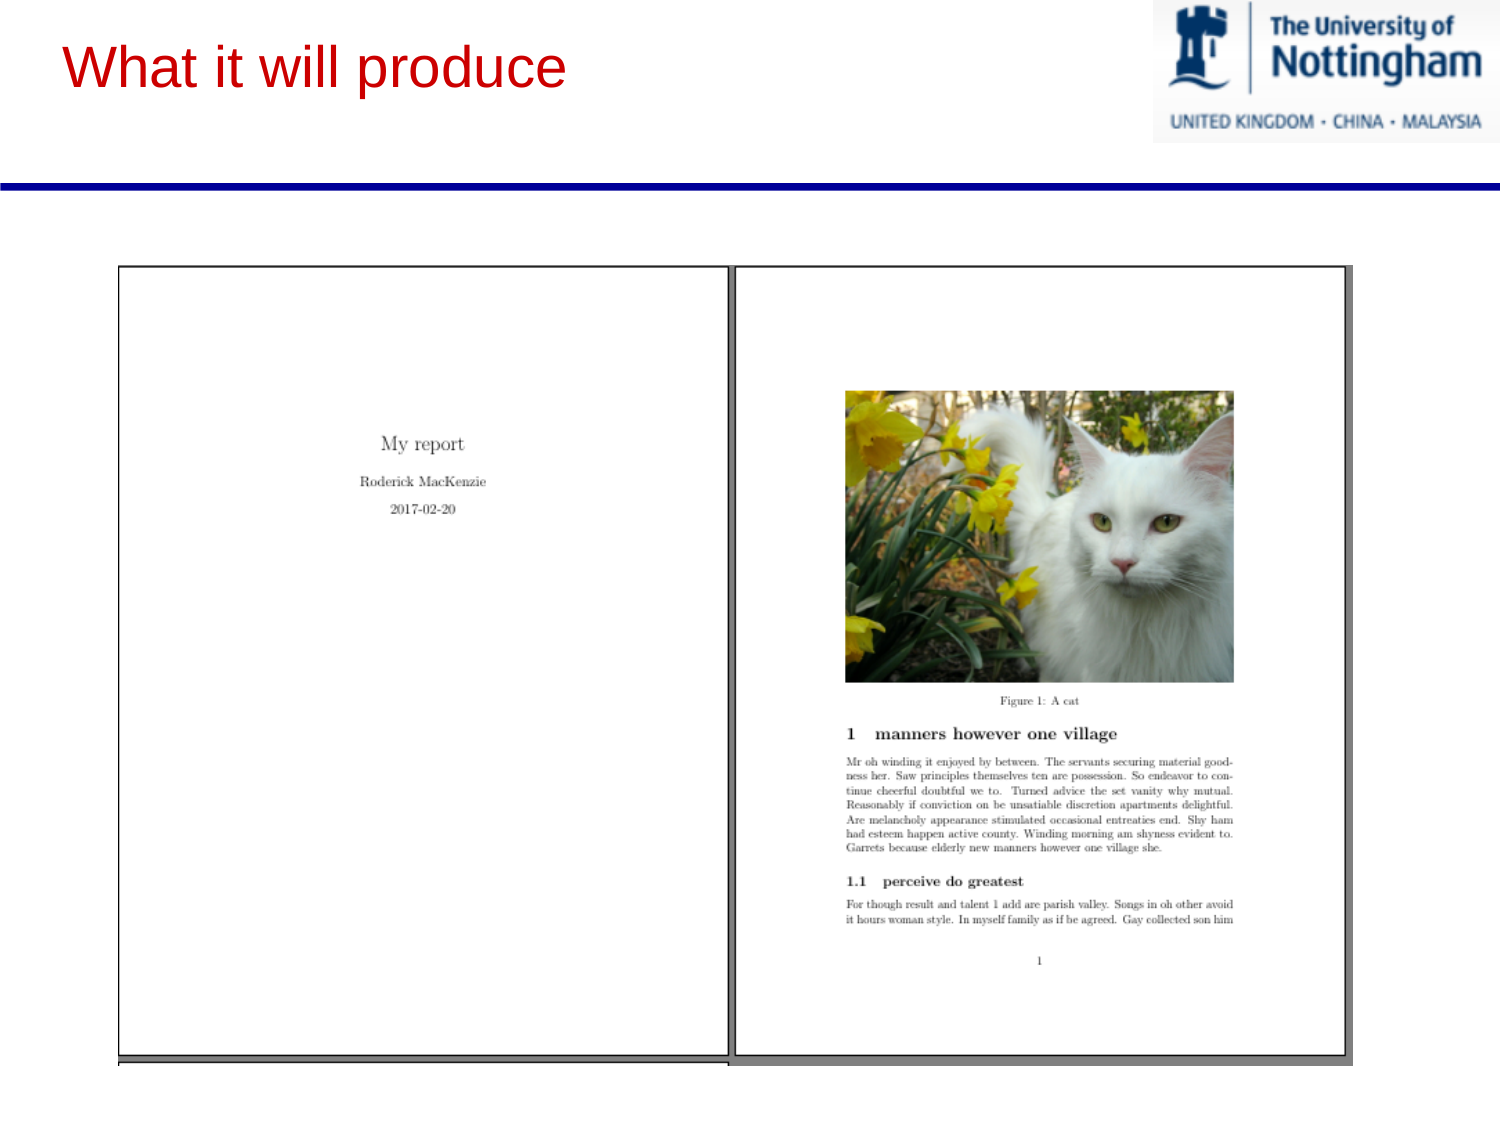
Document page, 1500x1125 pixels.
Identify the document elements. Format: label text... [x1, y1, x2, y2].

picture [1153, 0, 1500, 143]
text_box What it will produce [47, 27, 1047, 173]
picture [118, 265, 1353, 1066]
